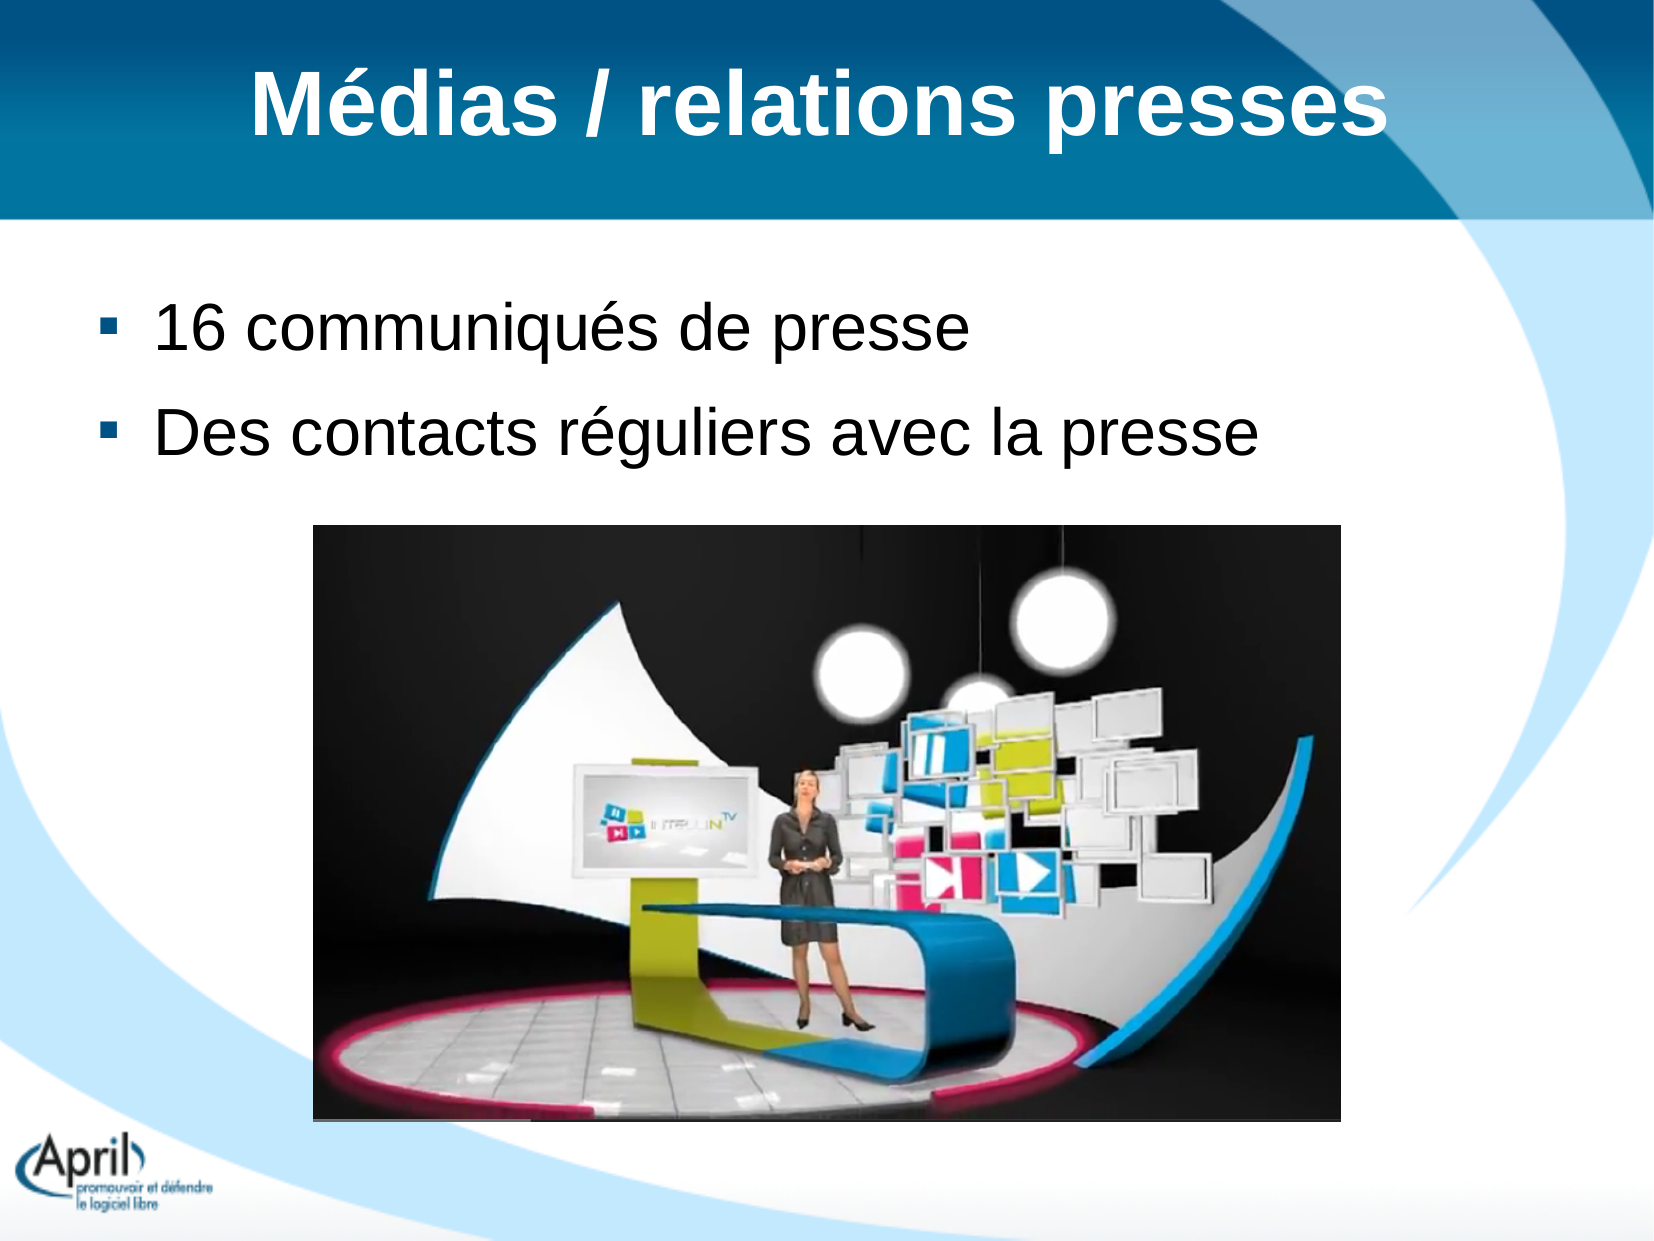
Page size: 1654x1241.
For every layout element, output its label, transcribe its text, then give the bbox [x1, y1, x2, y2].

picture [0, 0, 1654, 1241]
list 16 communiqués de presse Des contacts réguliers avec la presse [82, 290, 1571, 1094]
title Médias / relations presses [76, 7, 1565, 200]
